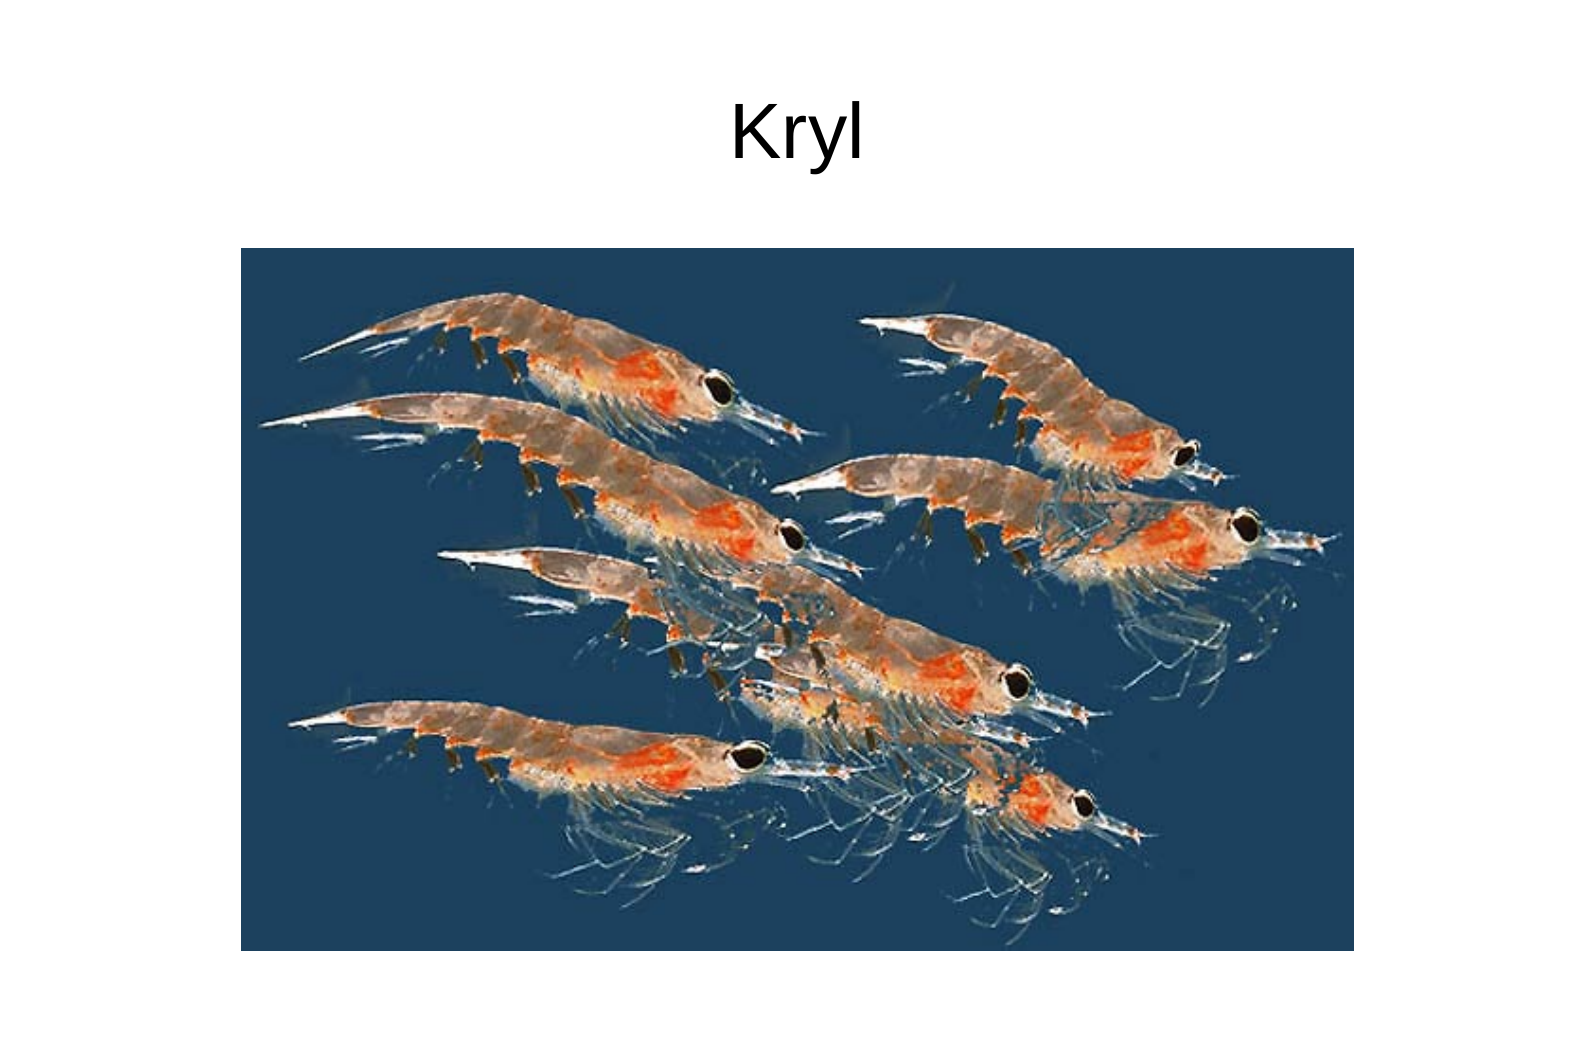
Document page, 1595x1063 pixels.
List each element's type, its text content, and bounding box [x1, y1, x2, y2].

title Kryl [79, 42, 1515, 220]
picture [241, 248, 1354, 951]
